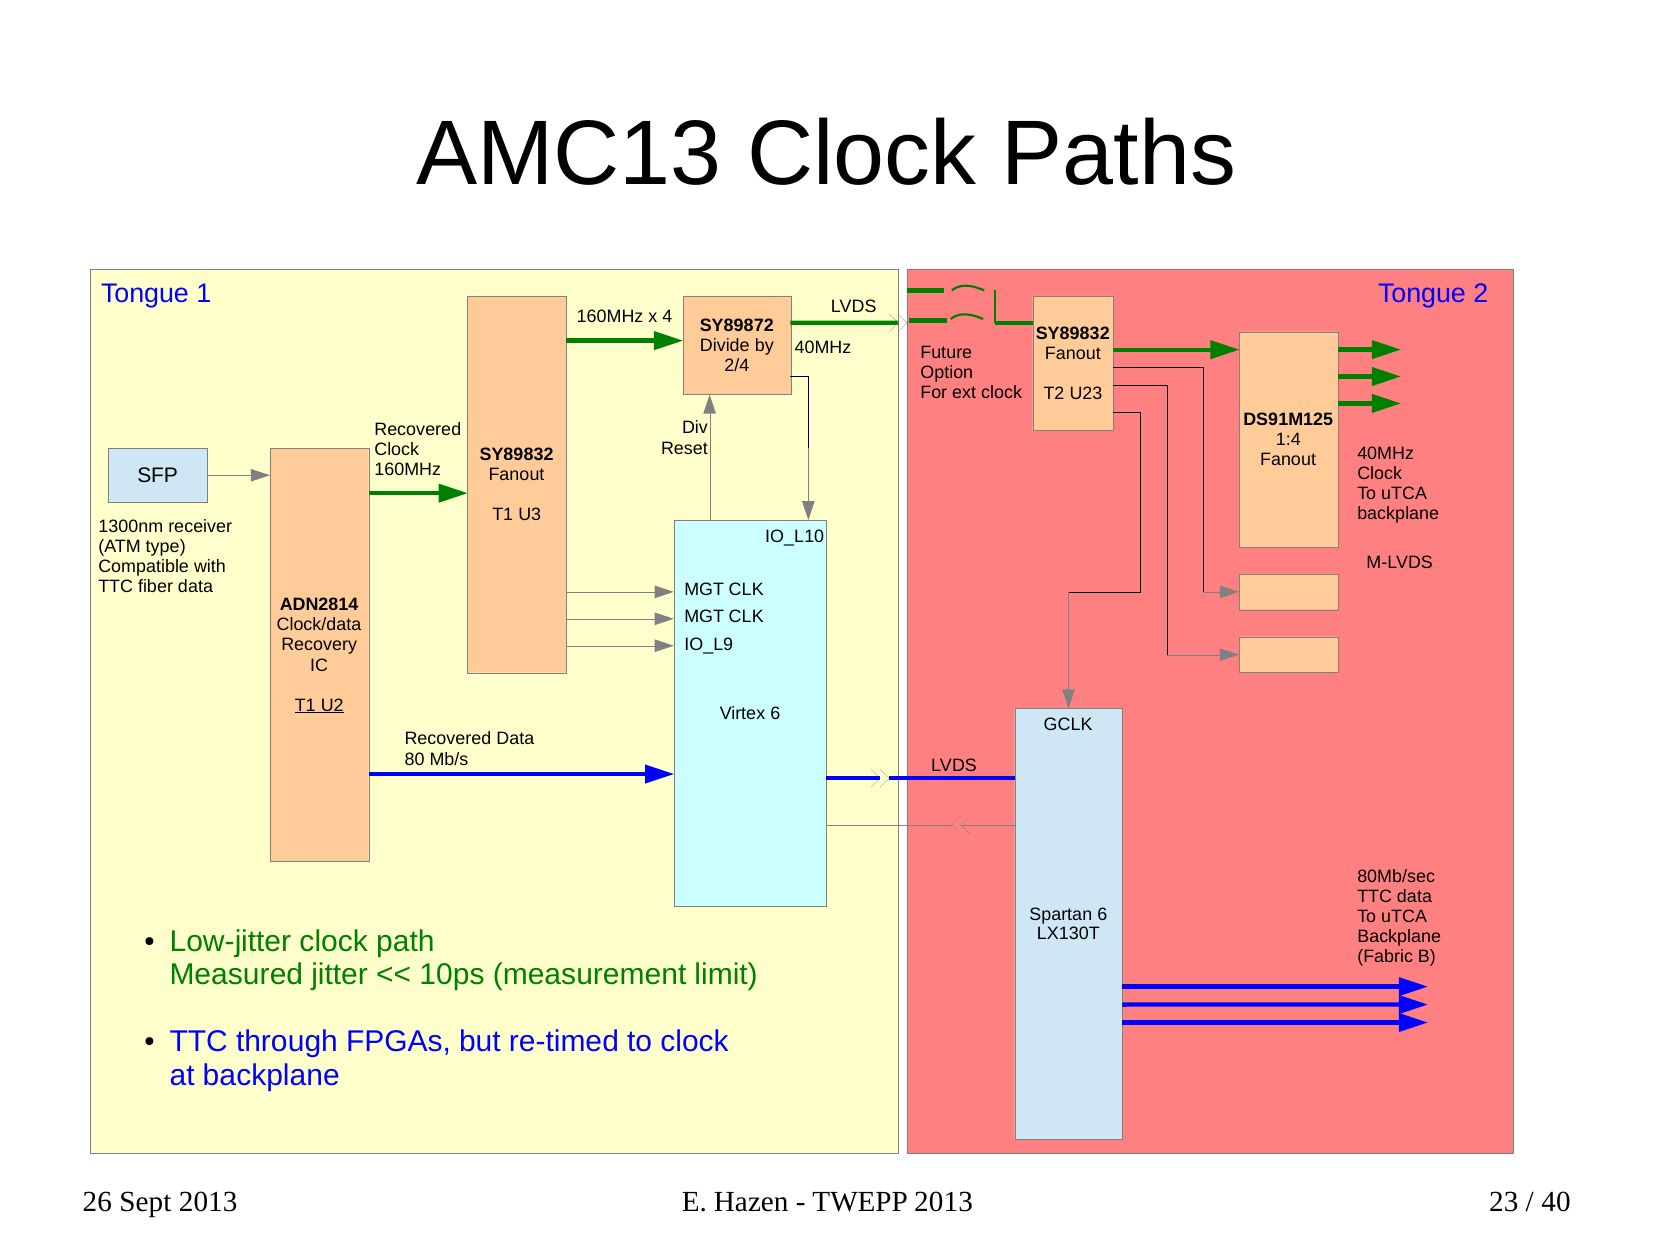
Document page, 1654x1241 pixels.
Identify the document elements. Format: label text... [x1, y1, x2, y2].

chart [75, 256, 1576, 1203]
title AMC13 Clock Paths [82, 49, 1571, 256]
